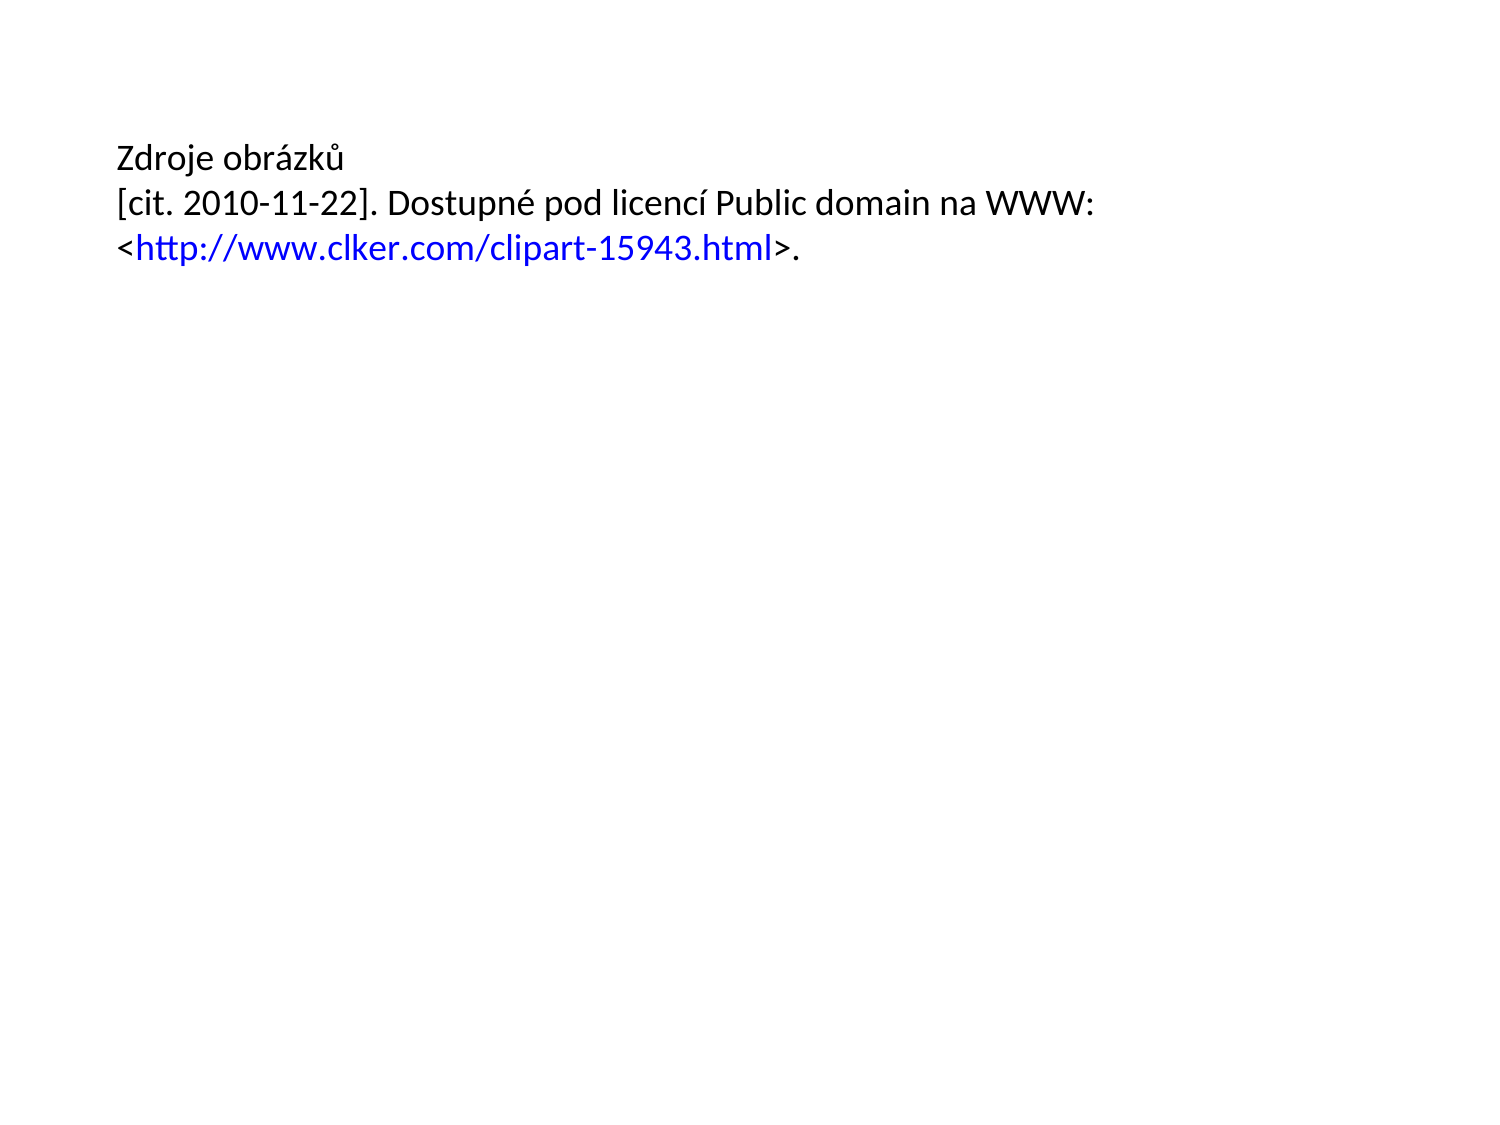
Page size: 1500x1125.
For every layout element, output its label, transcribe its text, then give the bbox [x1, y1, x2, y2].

text_box Zdroje obrázků [cit. 2010-11-22]. Dostupné pod licencí Public domain na WWW: <http://www.clker.com/clipart-15943.html>. [101, 125, 1111, 276]
